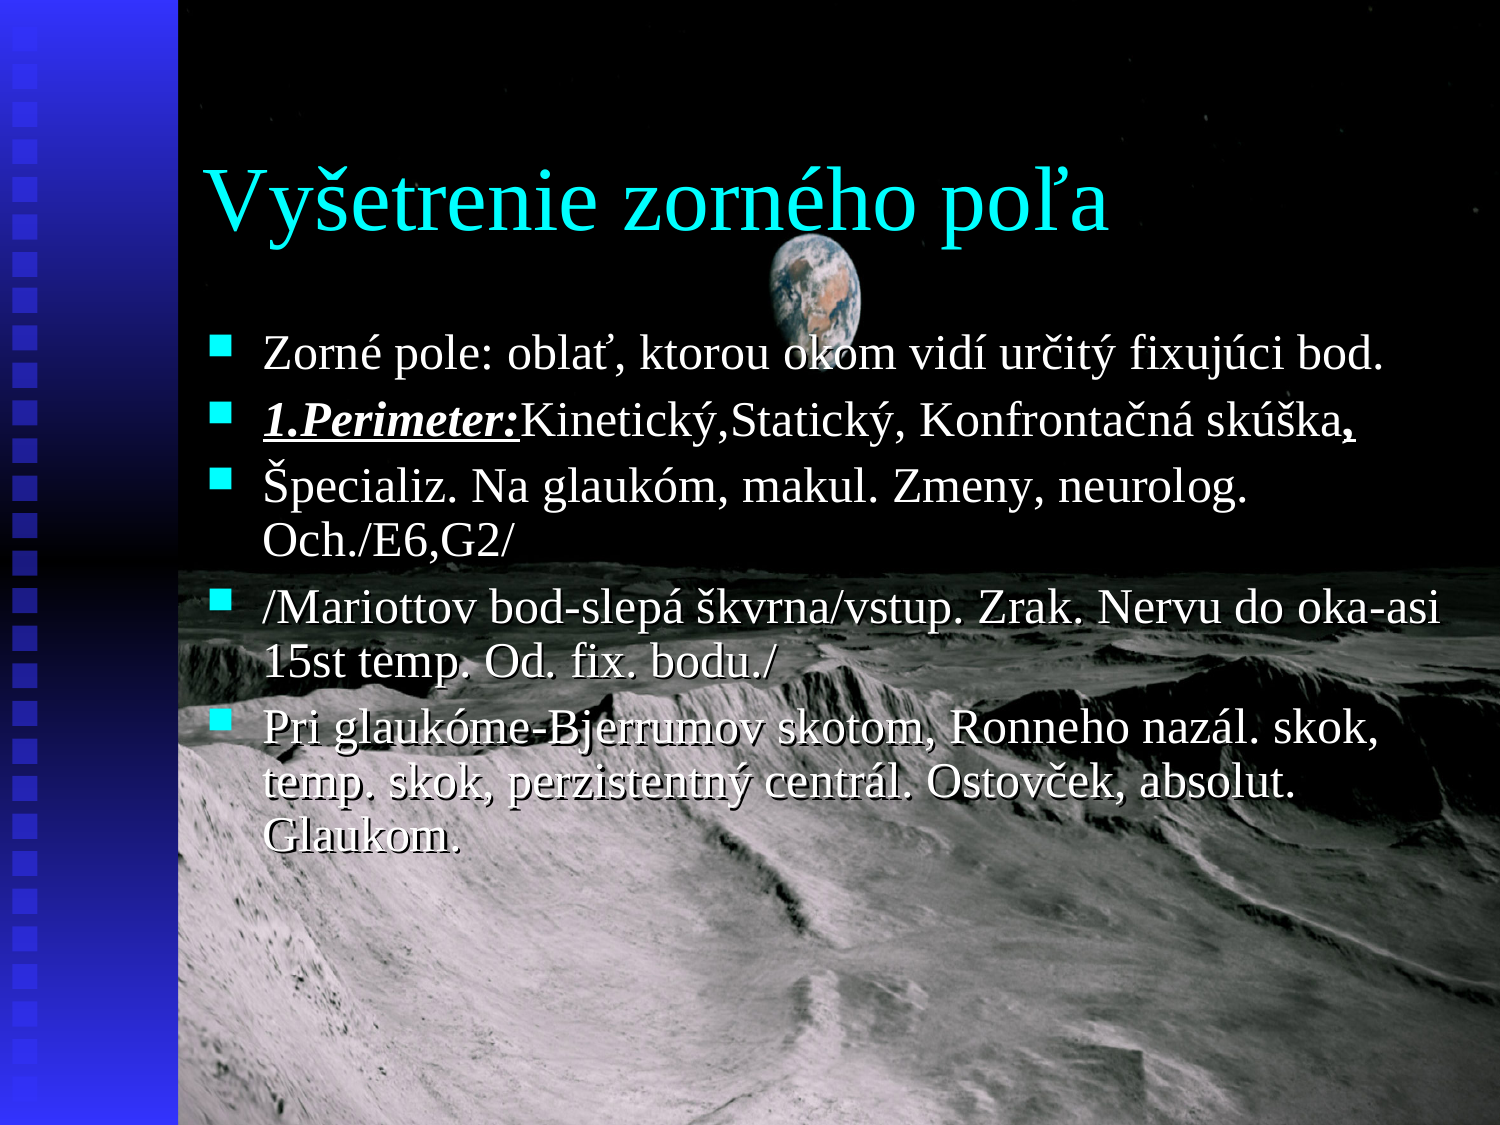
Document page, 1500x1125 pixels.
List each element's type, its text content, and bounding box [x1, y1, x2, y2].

list Zorné pole: oblať, ktorou okom vidí určitý fixujúci bod. 1.Perimeter:Kinetický,Statický, Konfrontačná skúška, Špecializ. Na glaukóm, makul. Zmeny, neurolog. Och./E6,G2/ /Mariottov bod-slepá škvrna/vstup. Zrak. Nervu do oka-asi 15st temp. Od. fix. bodu./ Pri glaukóme-Bjerrumov skotom, Ronneho nazál. skok, temp. skok, perzistentný centrál. Ostovček, absolut. Glaukom. [191, 319, 1467, 995]
title Vyšetrenie zorného poľa [187, 99, 1463, 288]
picture [0, 0, 1500, 1125]
